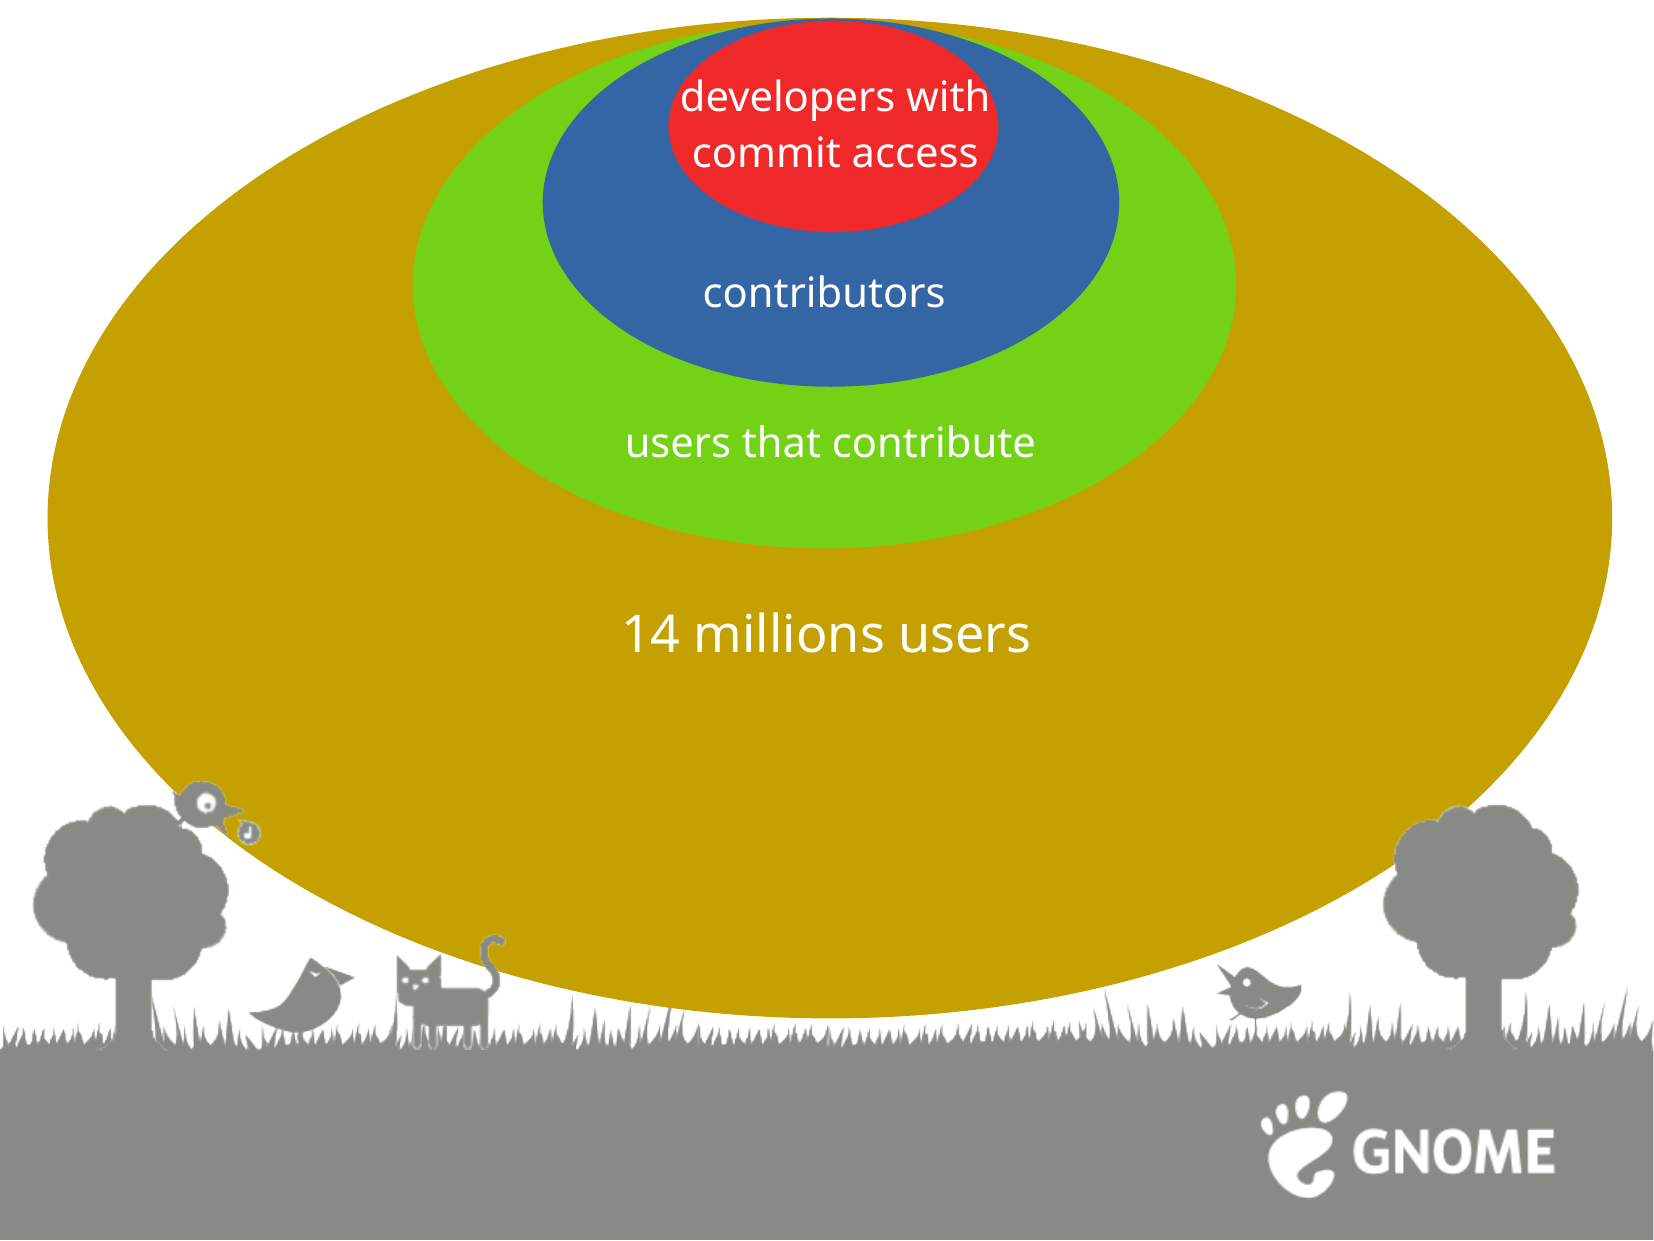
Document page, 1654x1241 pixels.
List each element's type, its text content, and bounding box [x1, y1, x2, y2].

text_box contributors [687, 255, 981, 331]
text_box developers with commit access [665, 58, 1007, 194]
text_box 14 millions users [606, 589, 1161, 871]
text_box users that contribute [610, 405, 1250, 539]
picture [0, 0, 1654, 1240]
text_box [47, 17, 1613, 1019]
